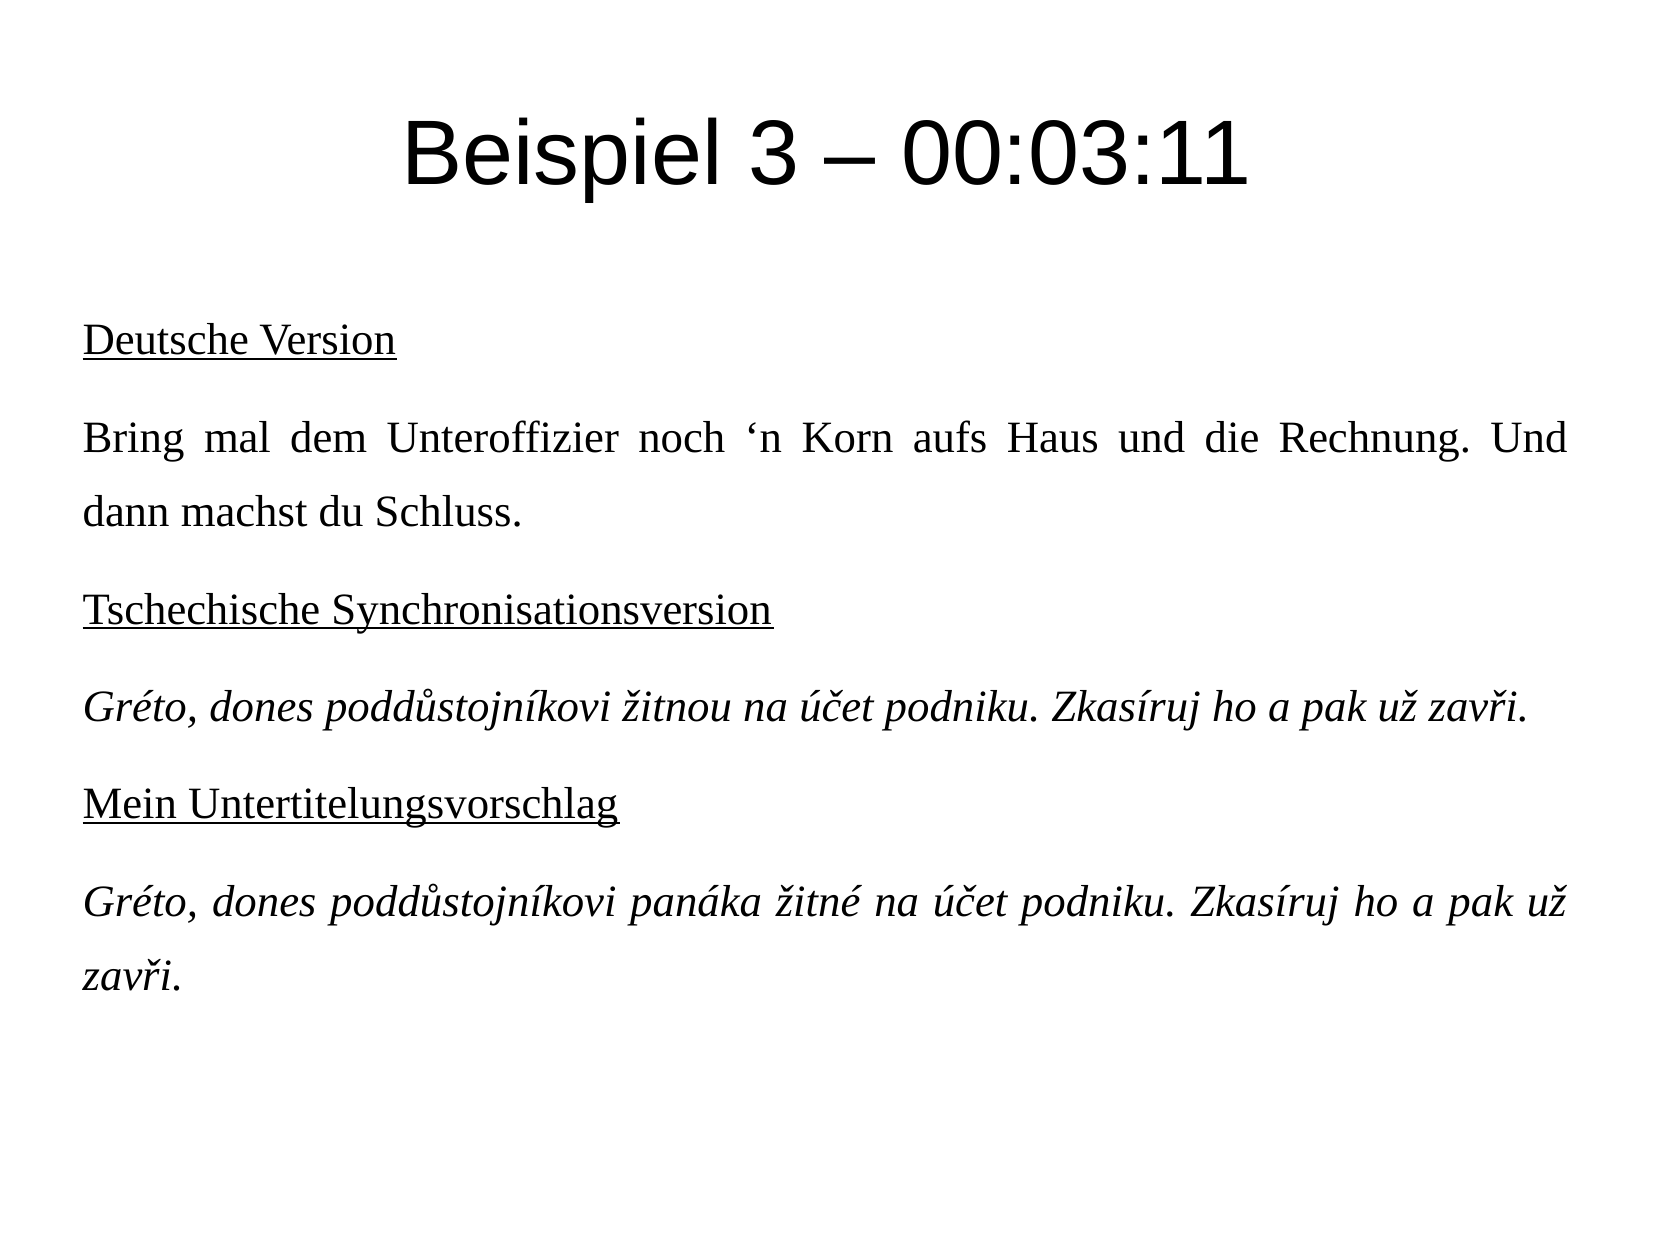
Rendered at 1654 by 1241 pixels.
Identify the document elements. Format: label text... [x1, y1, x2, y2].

list Deutsche Version Bring mal dem Unteroffizier noch ‘n Korn aufs Haus und die Rechnung. Und dann machst du Schluss. Tschechische Synchronisationsversion Gréto, dones poddůstojníkovi žitnou na účet podniku. Zkasíruj ho a pak už zavři. Mein Untertitelungsvorschlag Gréto, dones poddůstojníkovi panáka žitné na účet podniku. Zkasíruj ho a pak už zavři. [82, 290, 1571, 1010]
title Beispiel 3 – 00:03:11 [82, 49, 1571, 257]
